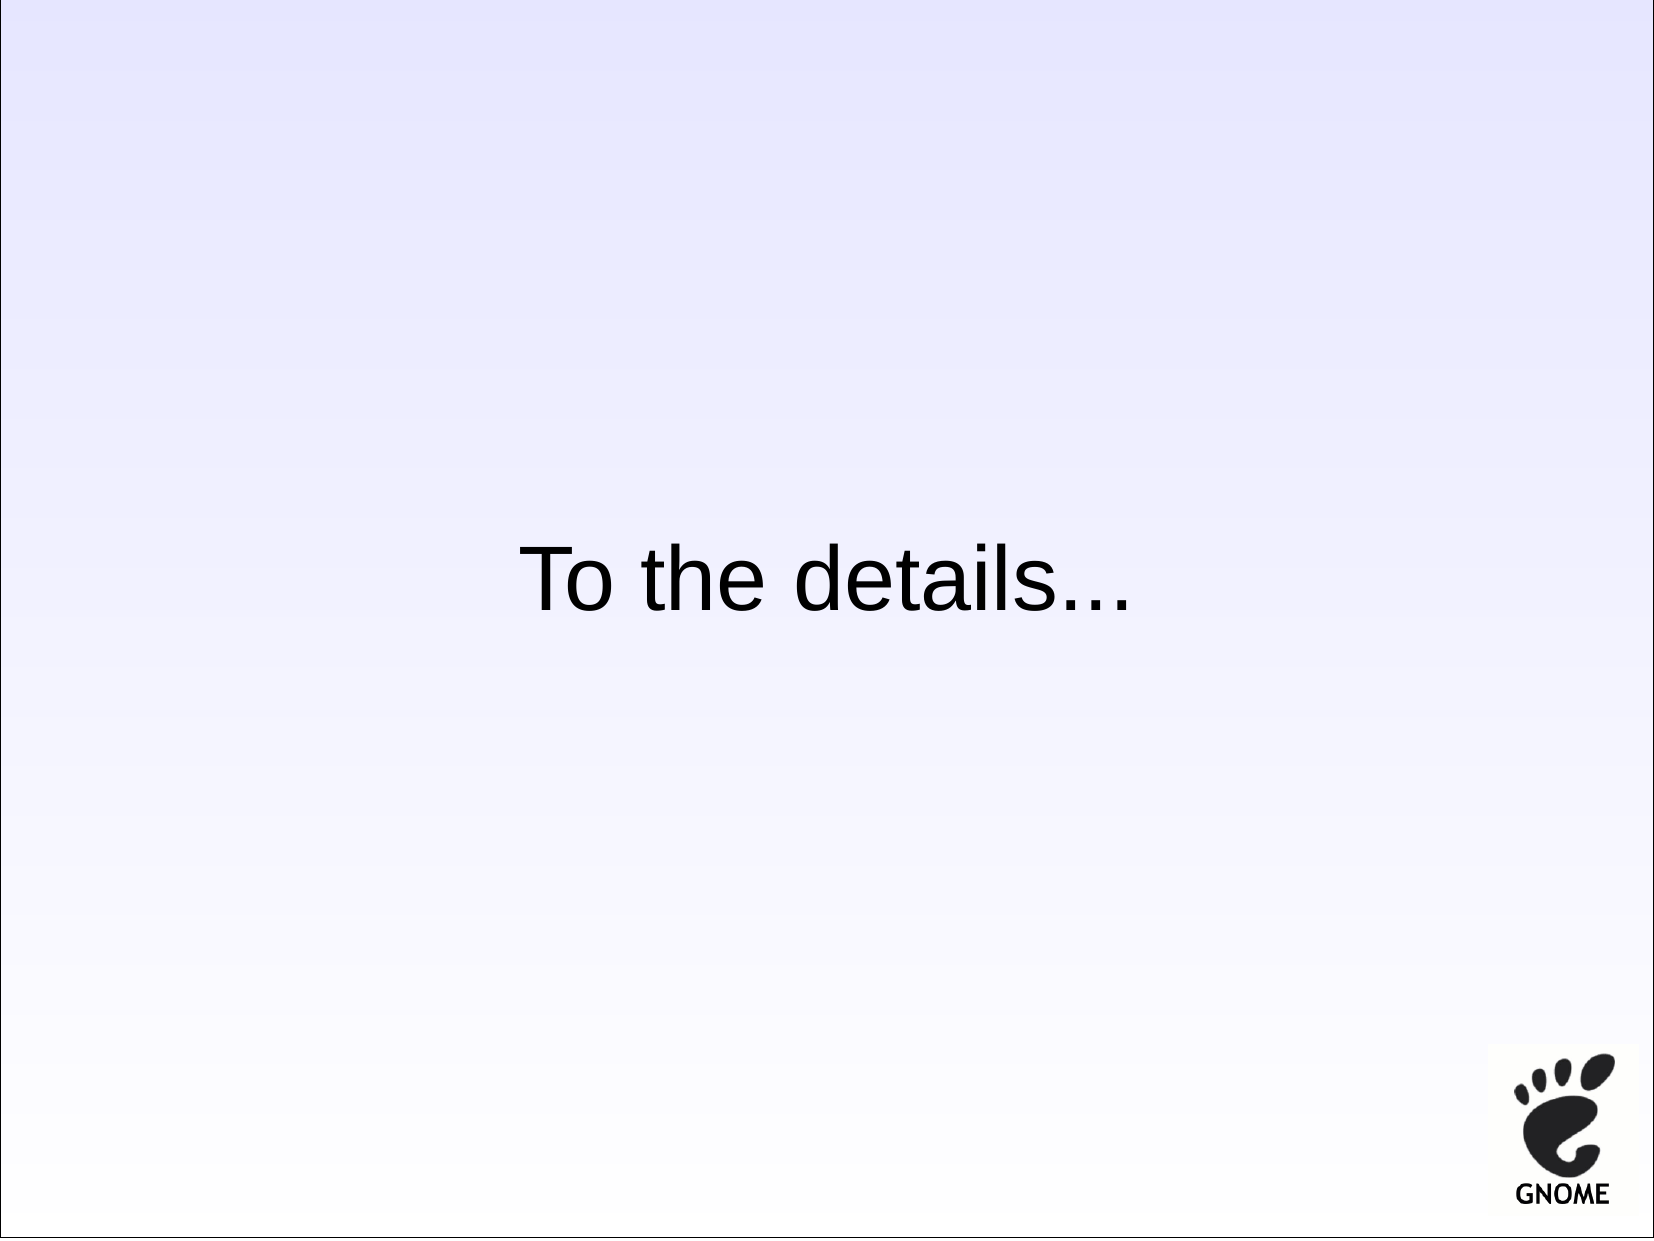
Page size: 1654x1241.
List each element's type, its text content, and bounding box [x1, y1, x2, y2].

title To the details... [82, 49, 1571, 1109]
picture [1488, 1044, 1639, 1216]
